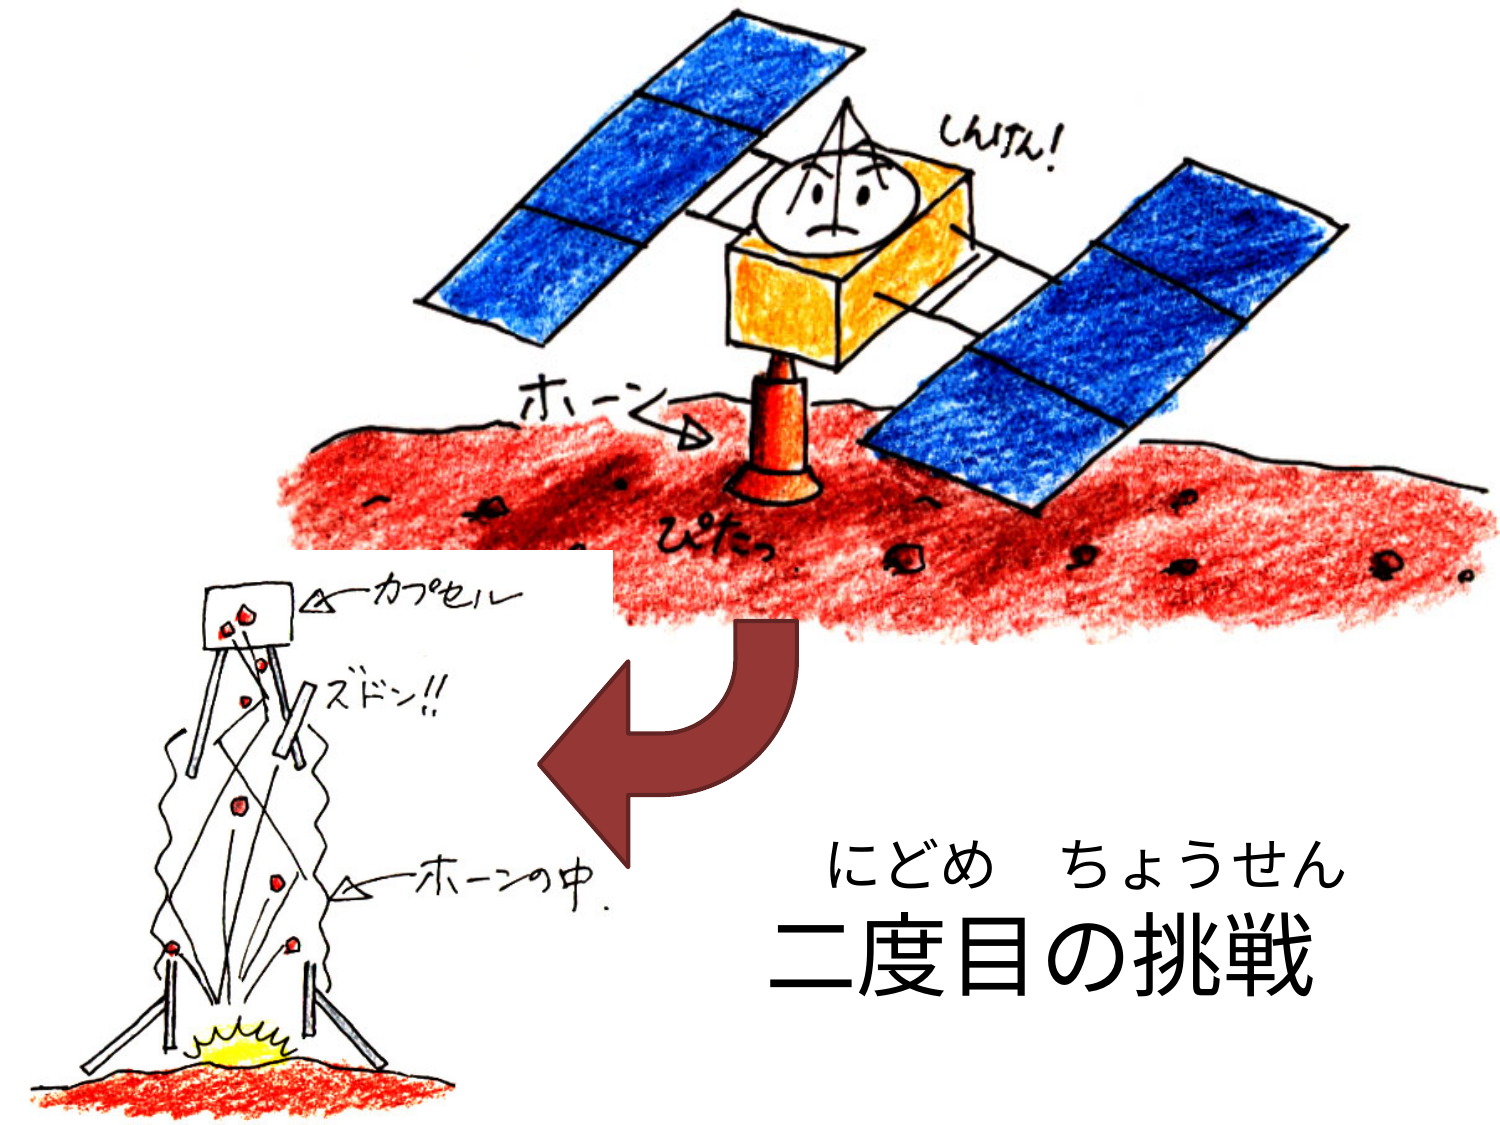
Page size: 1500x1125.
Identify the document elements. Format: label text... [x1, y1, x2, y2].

picture [0, 0, 1500, 1125]
text_box [538, 621, 797, 868]
text_box にどめ ちょうせん 二度目の挑戦 [750, 820, 1500, 1015]
